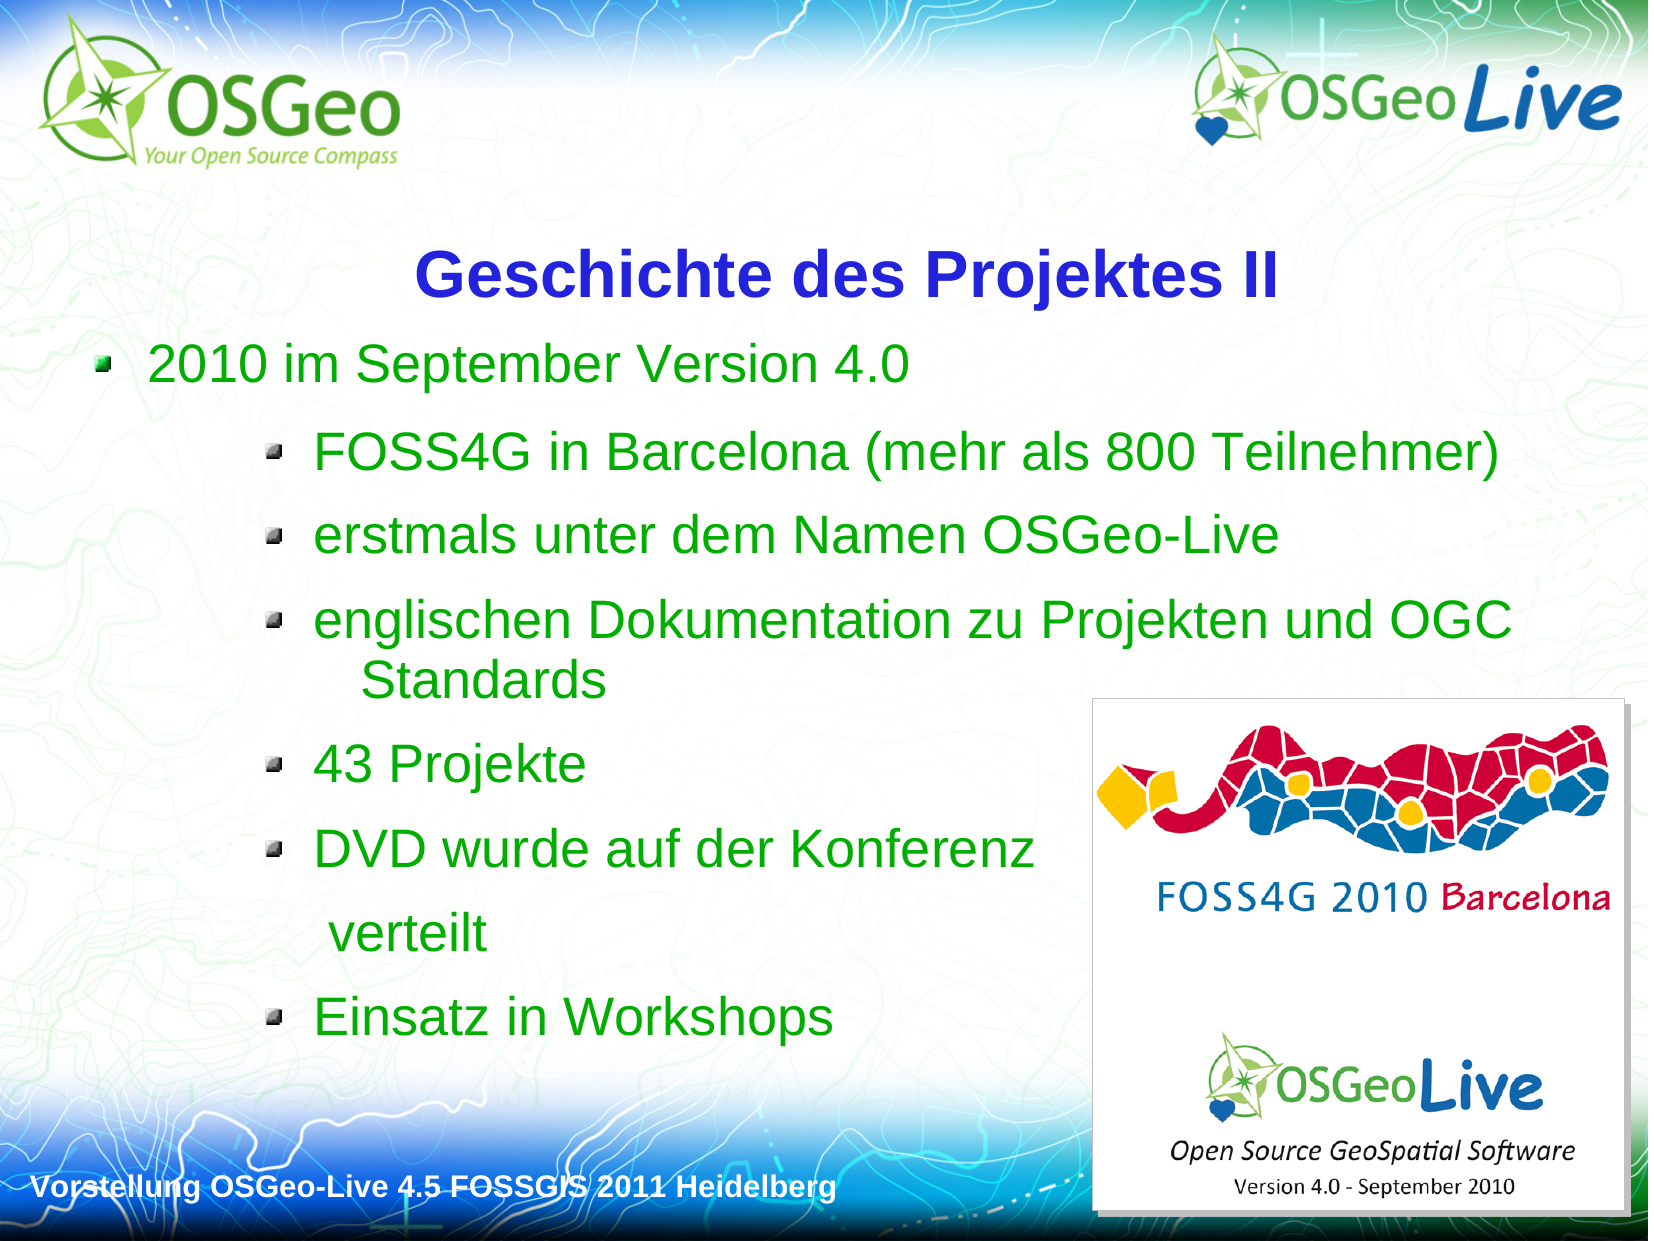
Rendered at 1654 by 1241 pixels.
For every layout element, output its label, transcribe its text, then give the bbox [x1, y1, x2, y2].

list 2010 im September Version 4.0 FOSS4G in Barcelona (mehr als 800 Teilnehmer) erstmals unter dem Namen OSGeo-Live englischen Dokumentation zu Projekten und OGC Standards 43 Projekte DVD wurde auf der Konferenz verteilt Einsatz in Workshops [76, 333, 1565, 1152]
title Geschichte des Projektes II [82, 200, 1571, 349]
picture [0, 0, 1654, 1241]
